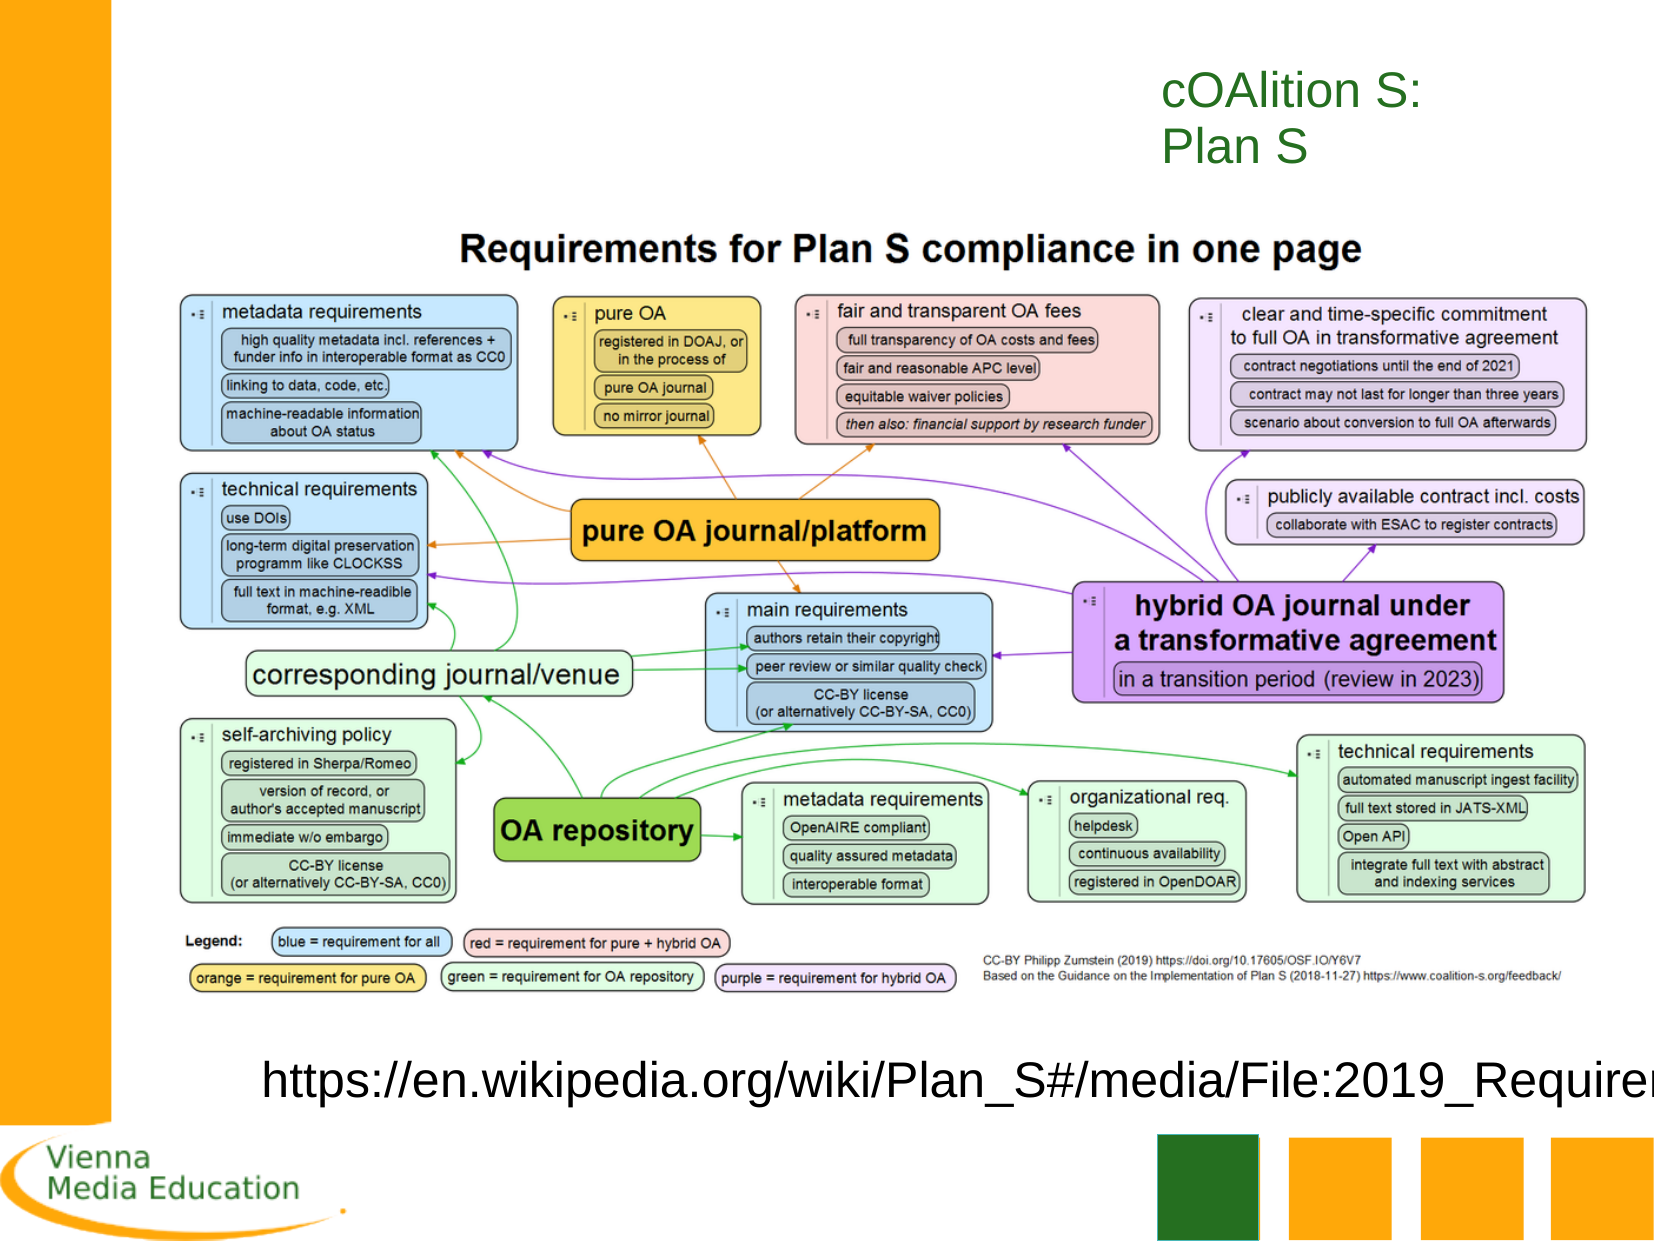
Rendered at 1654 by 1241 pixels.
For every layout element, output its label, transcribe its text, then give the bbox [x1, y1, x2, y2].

picture [0, 1114, 398, 1241]
text_box cOAlition S: Plan S [1161, 62, 1515, 163]
text_box https://en.wikipedia.org/wiki/Plan_S#/media/File:2019_Requirements_for_Plan_S_compliance_in_one_page_by_Philipp_Zumstein.png [261, 1051, 1654, 1102]
picture [161, 208, 1607, 1010]
text_box [1157, 1134, 1259, 1241]
